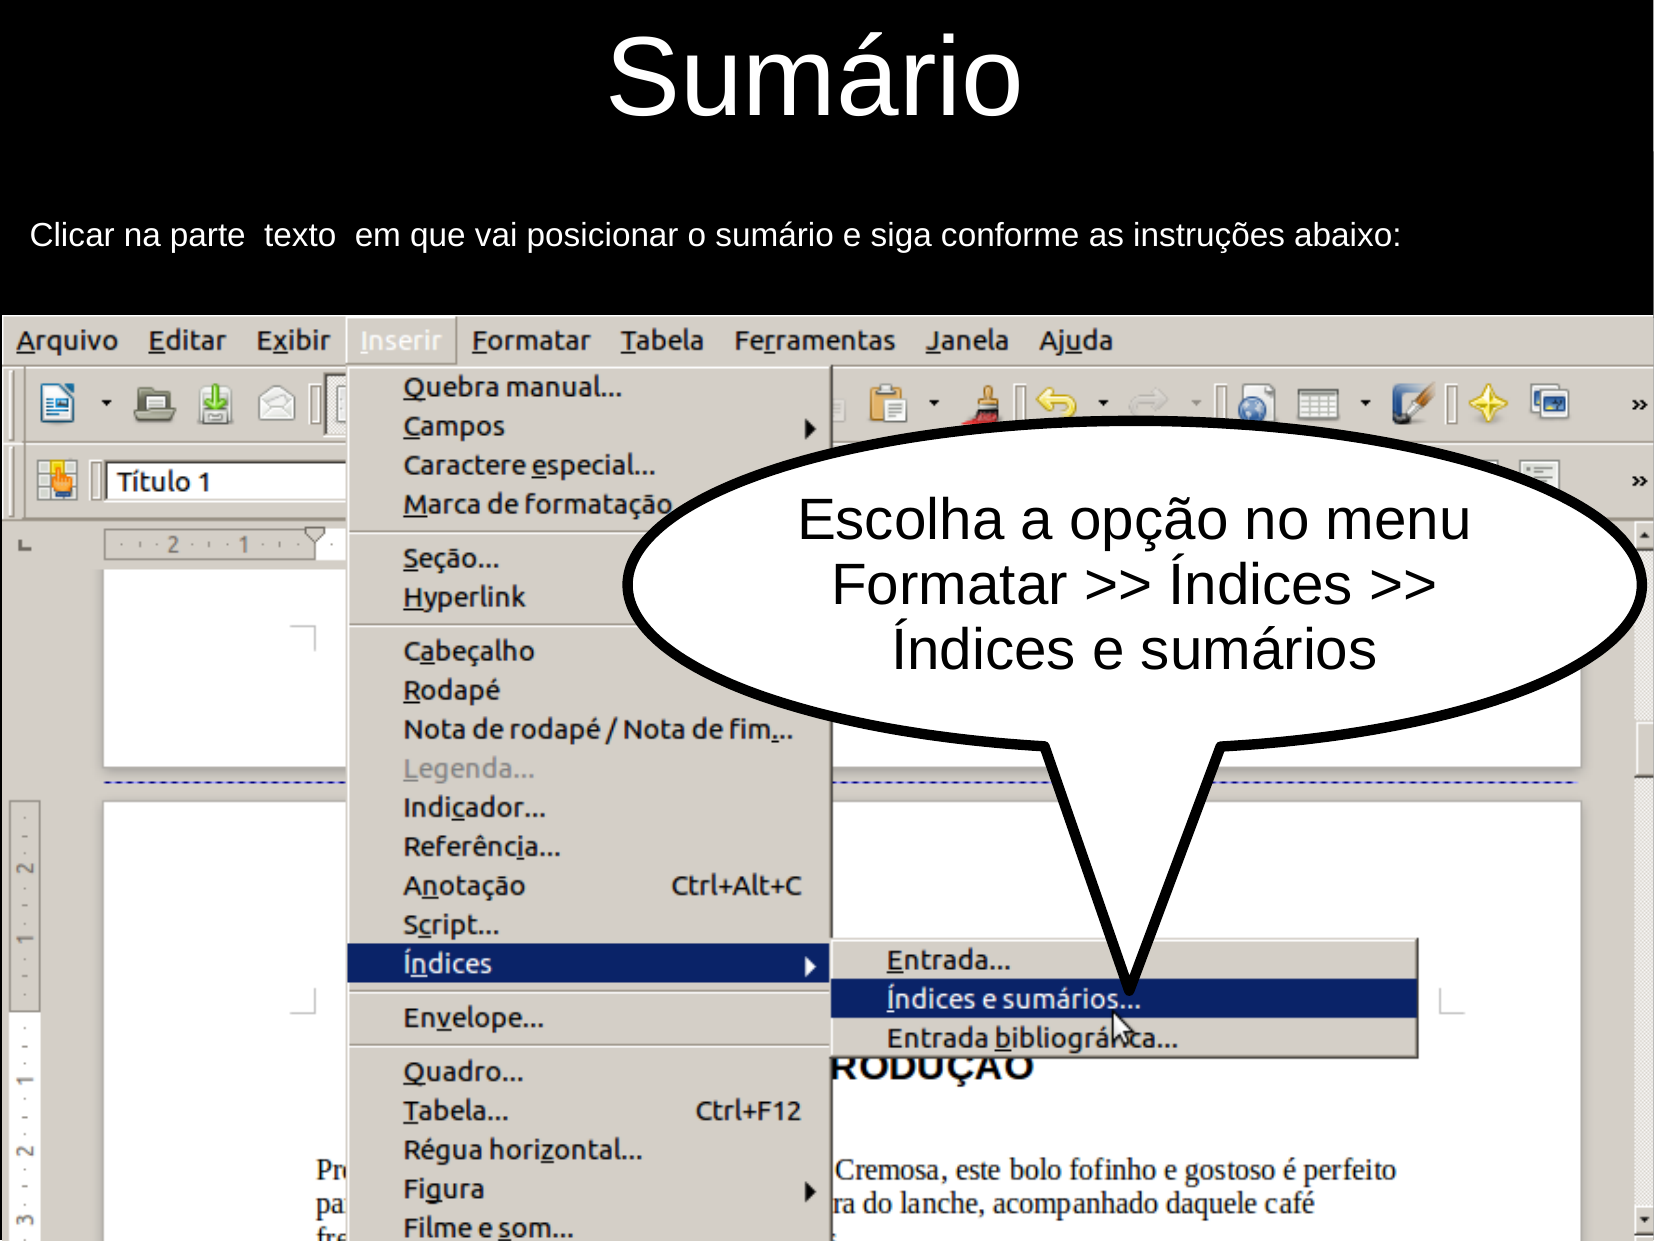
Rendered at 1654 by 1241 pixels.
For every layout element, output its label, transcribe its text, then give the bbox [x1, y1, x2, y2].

picture [2, 315, 1654, 1241]
title Sumário [70, 0, 1559, 151]
text_box Clicar na parte texto em que vai posicionar o sumário e siga conforme as instruções abaixo: [0, 151, 1654, 319]
text_box Escolha a opção no menu Formatar >> Índices >> Índices e sumários [627, 420, 1642, 991]
